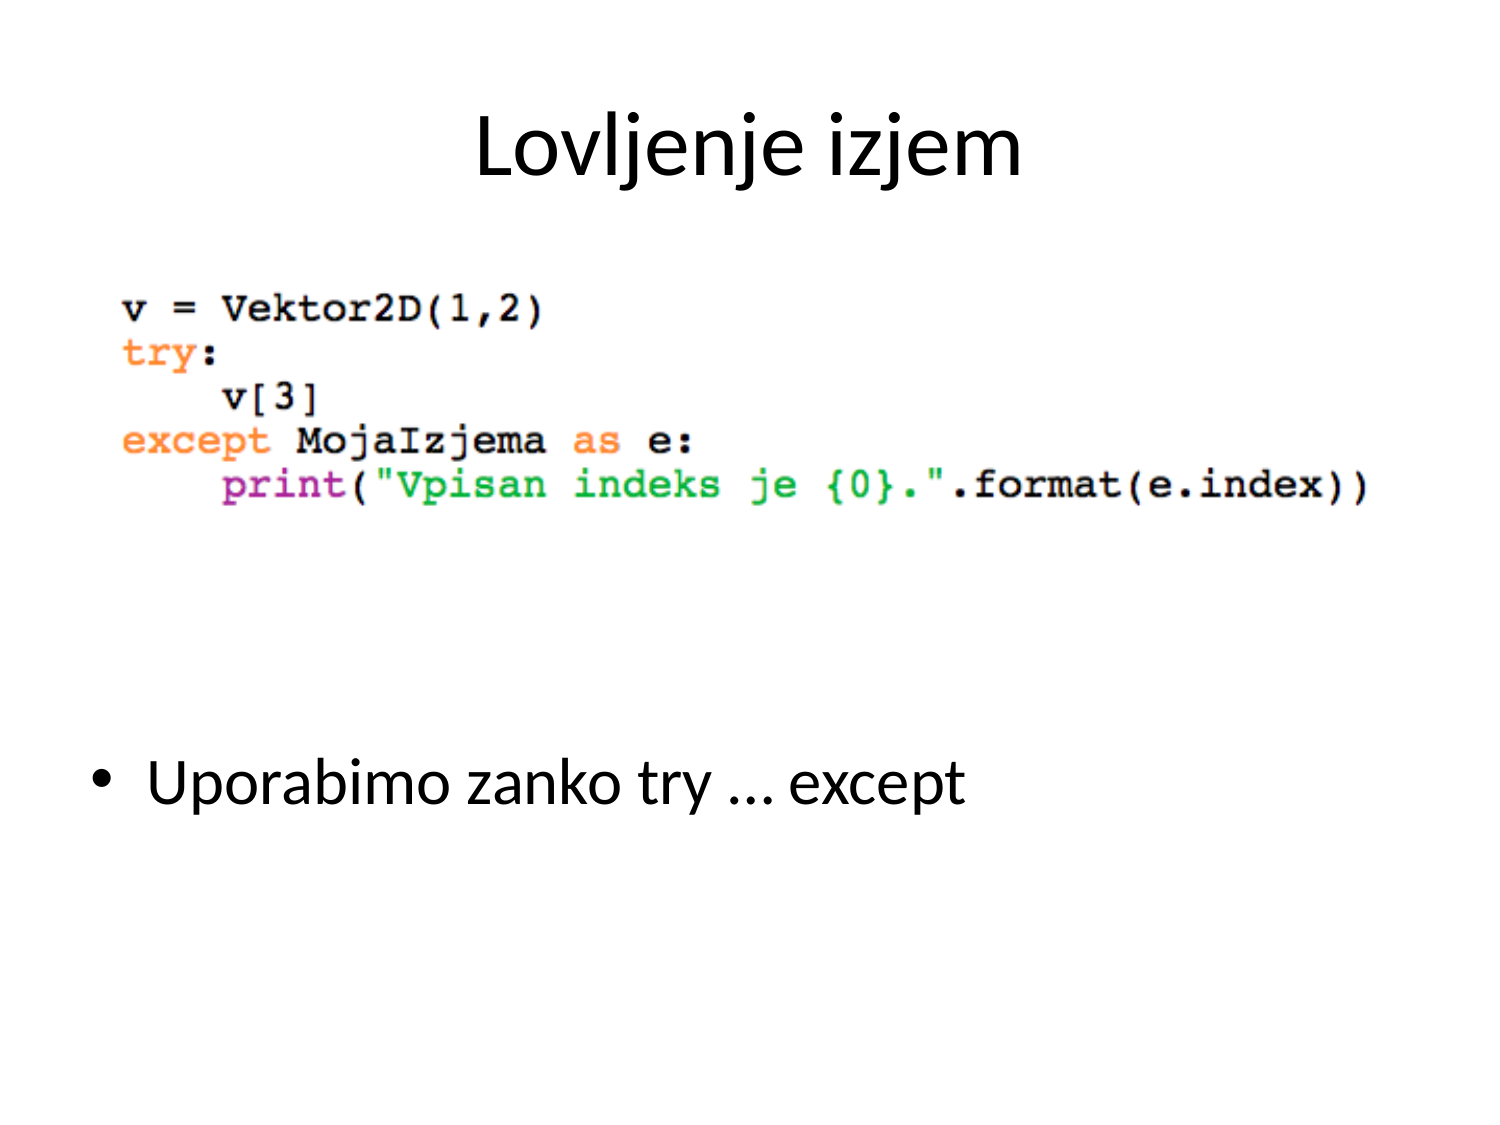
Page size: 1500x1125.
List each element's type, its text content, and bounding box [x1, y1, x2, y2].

list Uporabimo zanko try … except [75, 730, 1425, 1005]
title Lovljenje izjem [75, 45, 1425, 233]
picture [114, 290, 1384, 529]
